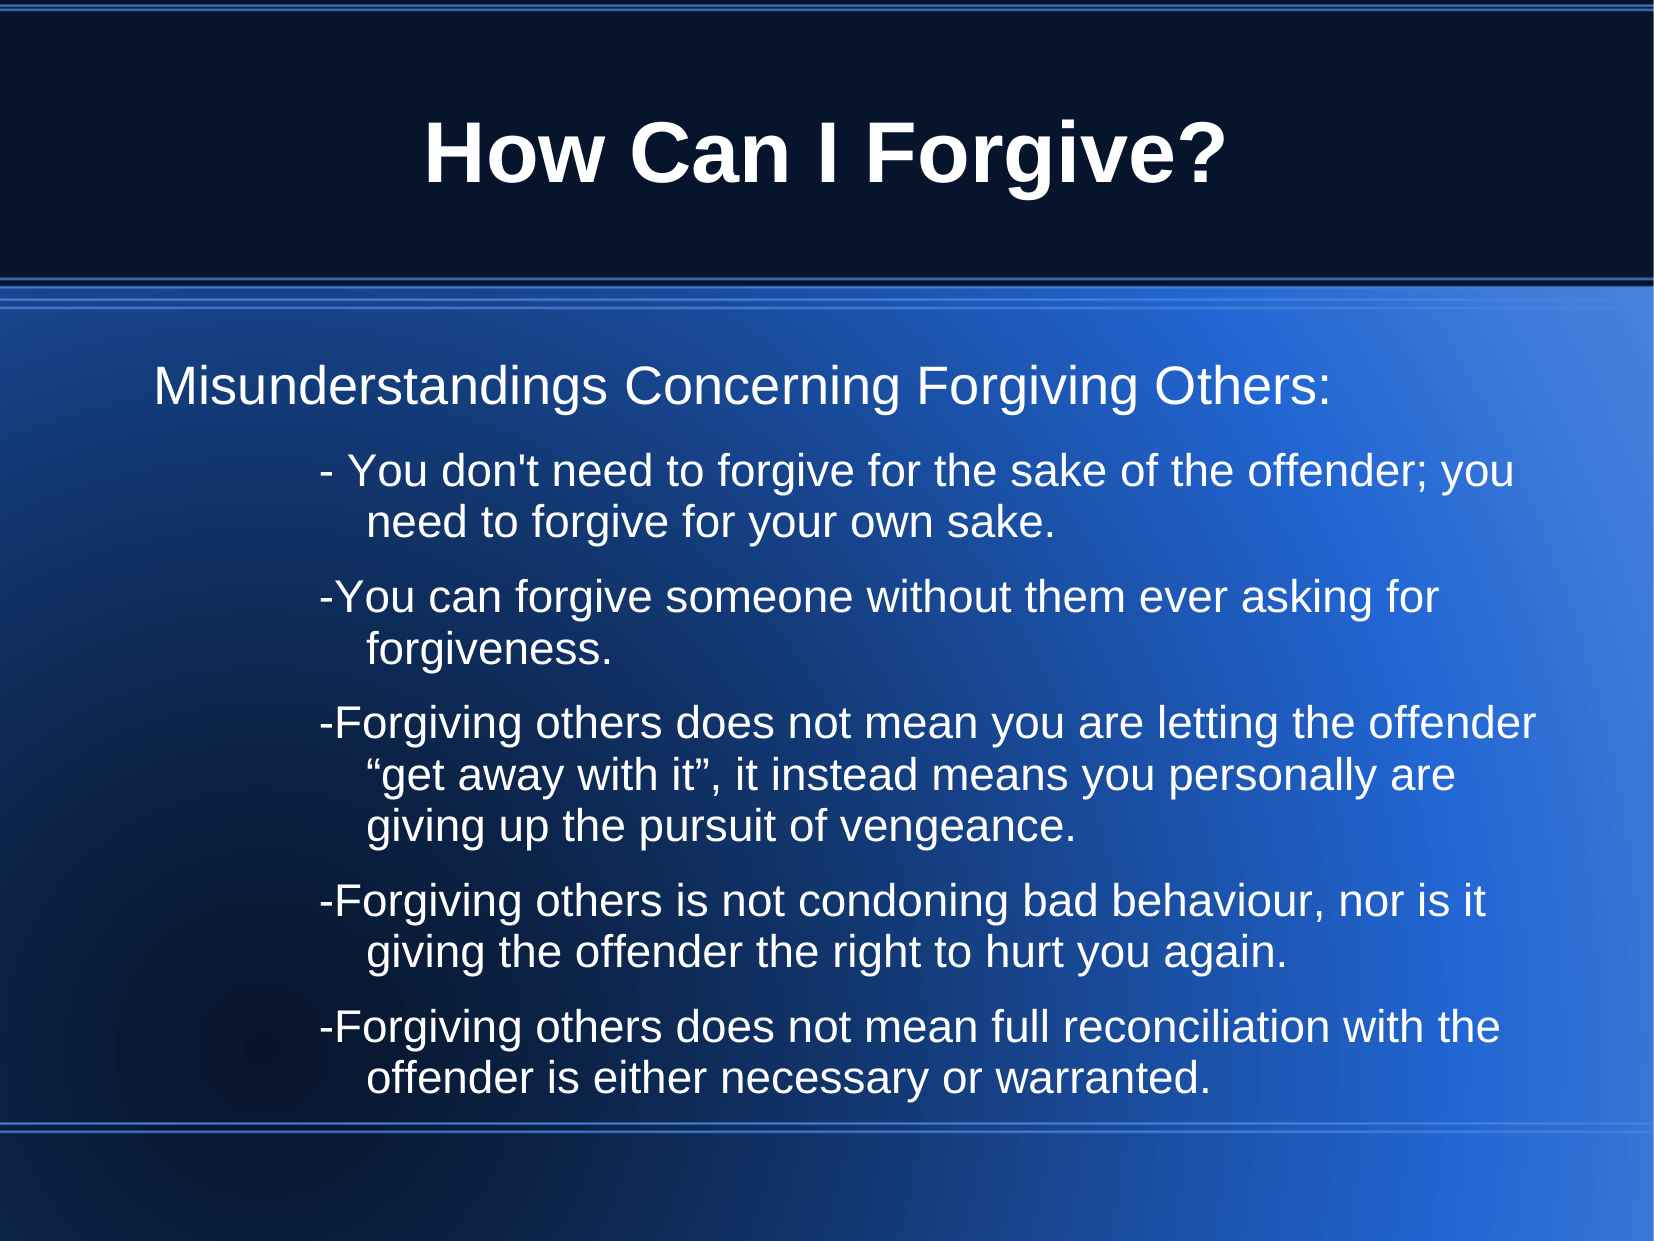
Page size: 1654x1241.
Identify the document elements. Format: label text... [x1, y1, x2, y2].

picture [0, 0, 1654, 1241]
list Misunderstandings Concerning Forgiving Others: - You don't need to forgive for the sake of the offender; you need to forgive for your own sake. -You can forgive someone without them ever asking for forgiveness. -Forgiving others does not mean you are letting the offender “get away with it”, it instead means you personally are giving up the pursuit of vengeance. -Forgiving others is not condoning bad behaviour, nor is it giving the offender the right to hurt you again. -Forgiving others does not mean full reconciliation with the offender is either necessary or warranted. [82, 355, 1571, 1186]
title How Can I Forgive? [82, 49, 1571, 257]
